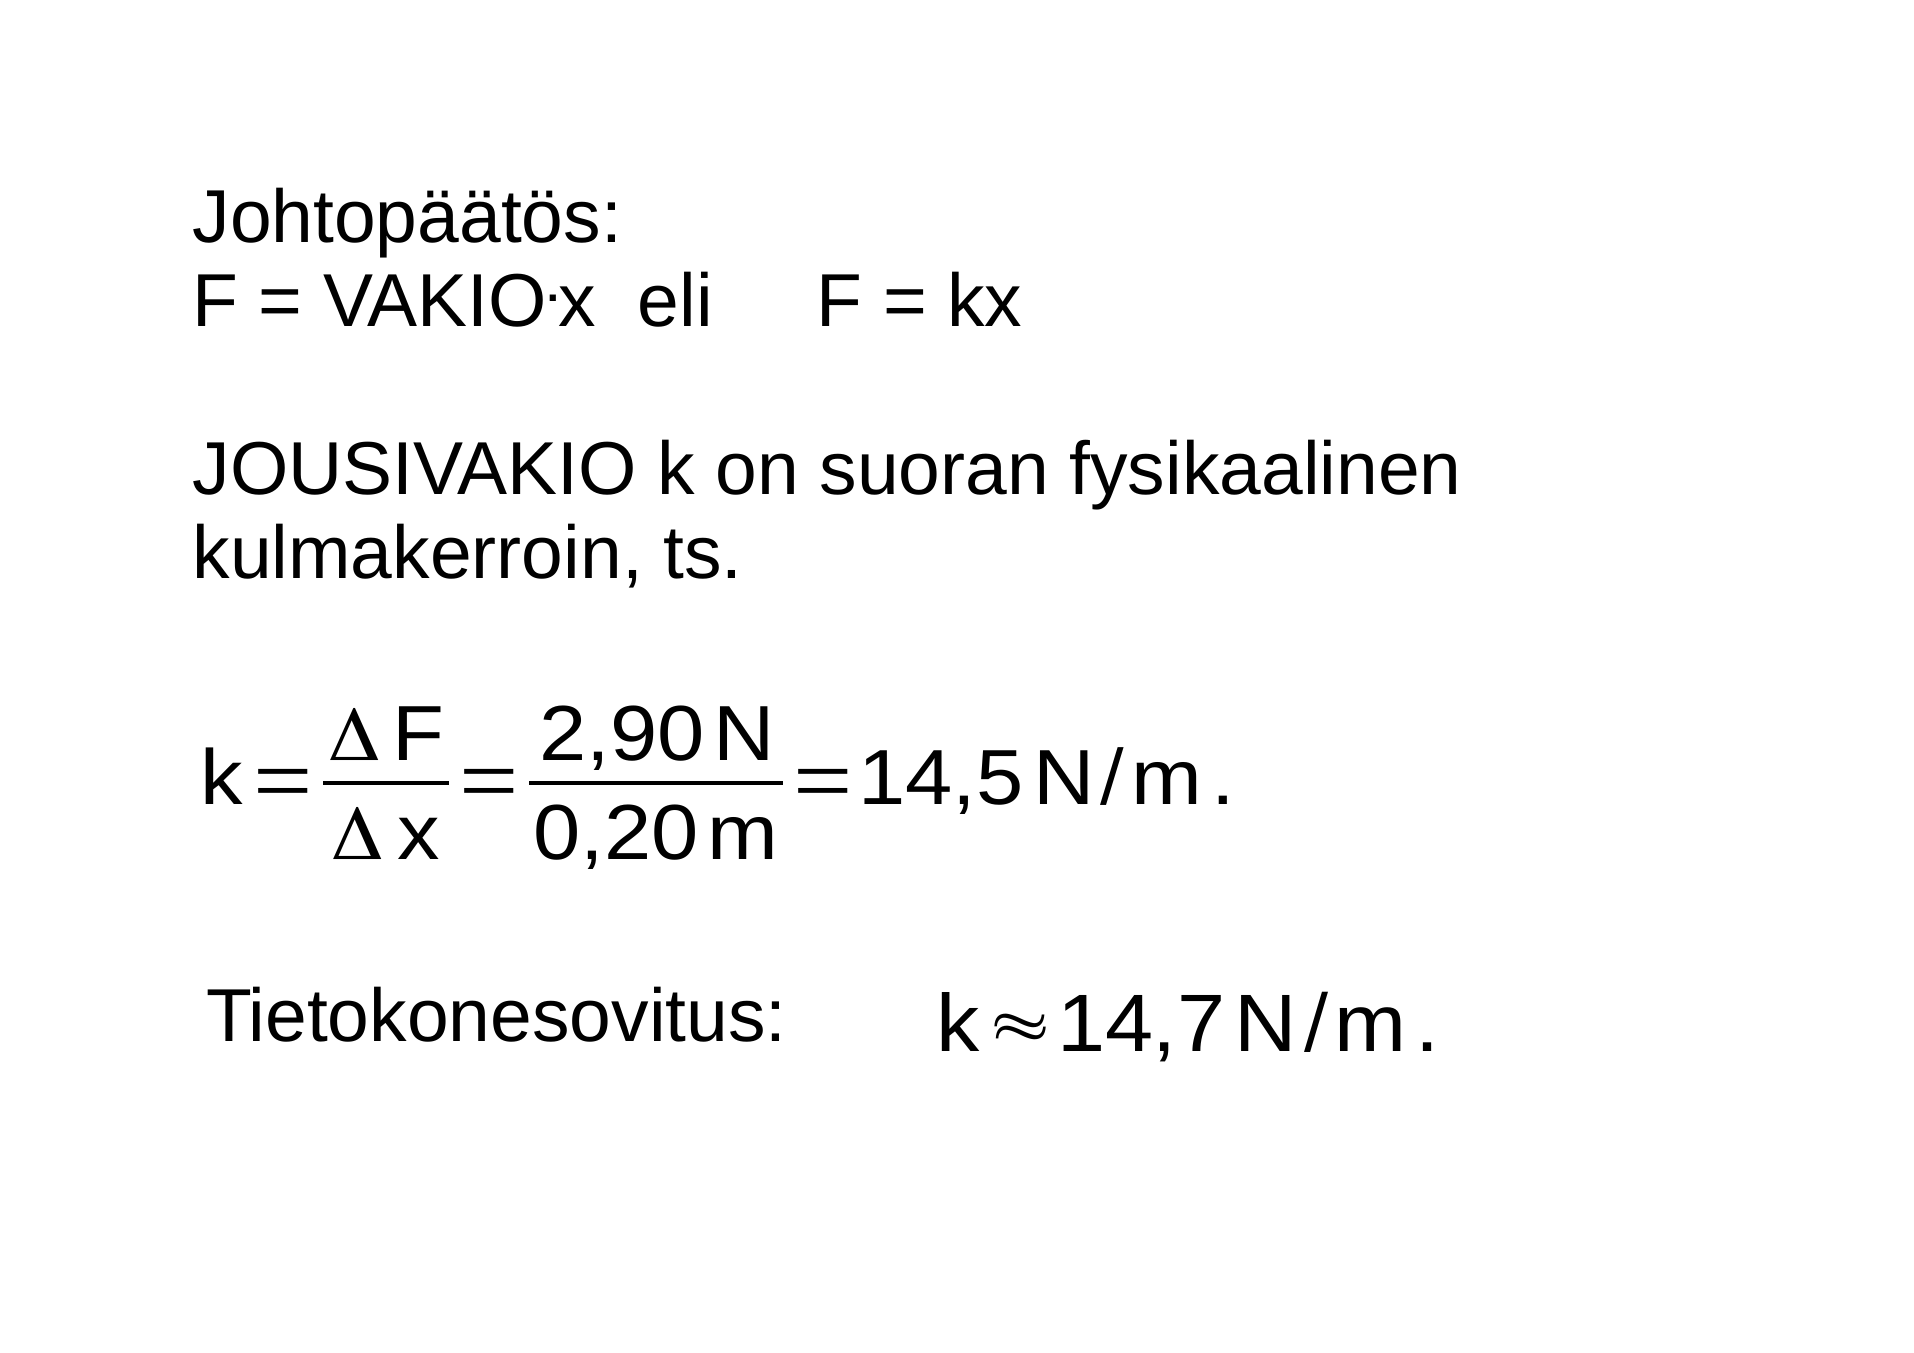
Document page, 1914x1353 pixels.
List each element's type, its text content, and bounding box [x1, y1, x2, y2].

chart [929, 977, 1447, 1069]
text_box Tietokonesovitus: [191, 965, 922, 1074]
text_box Johtopäätös: F = VAKIO.x eli F = kx JOUSIVAKIO k on suoran fysikaalinen kulmakerroin, ts. [177, 166, 1736, 641]
chart [193, 689, 1241, 876]
